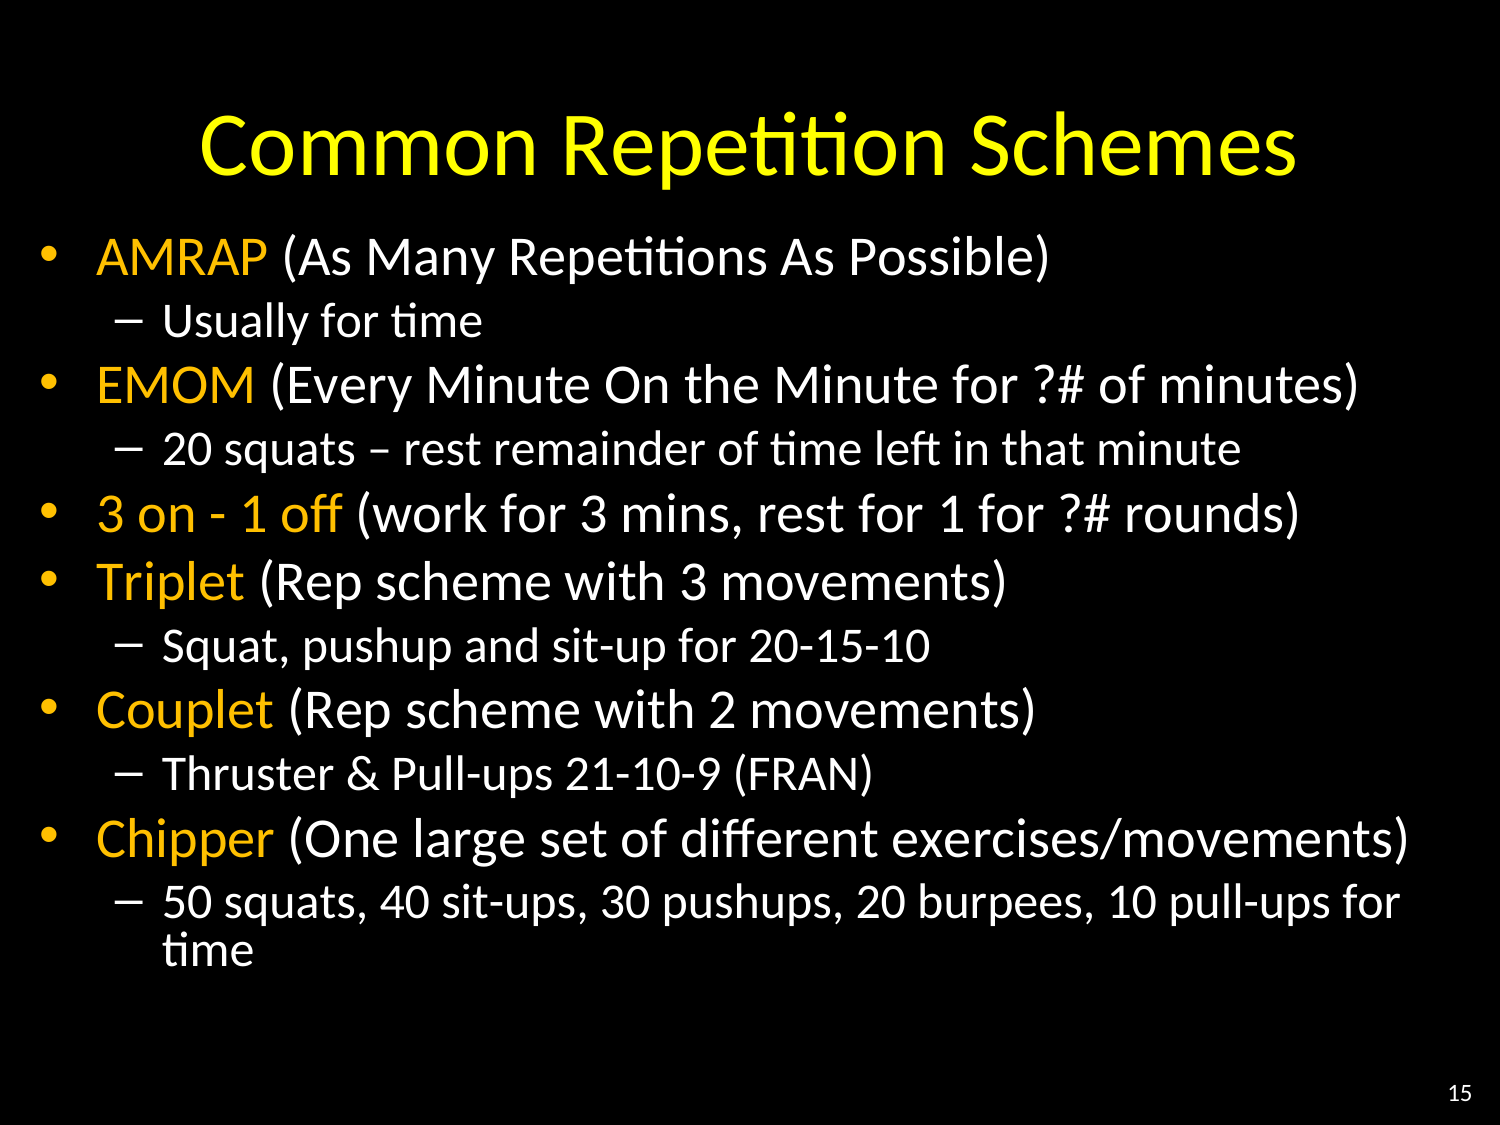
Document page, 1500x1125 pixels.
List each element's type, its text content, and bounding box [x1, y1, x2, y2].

title Common Repetition Schemes [75, 45, 1426, 224]
list AMRAP (As Many Repetitions As Possible) Usually for time EMOM (Every Minute On the Minute for ?# of minutes) 20 squats – rest remainder of time left in that minute 3 on - 1 off (work for 3 mins, rest for 1 for ?# rounds) Triplet (Rep scheme with 3 movements) Squat, pushup and sit-up for 20-15-10 Couplet (Rep scheme with 2 movements) Thruster & Pull-ups 21-10-9 (FRAN) Chipper (One large set of different exercises/movements) 50 squats, 40 sit-ups, 30 pushups, 20 burpees, 10 pull-ups for time [24, 224, 1476, 1075]
text_box <number> [1137, 1061, 1488, 1122]
